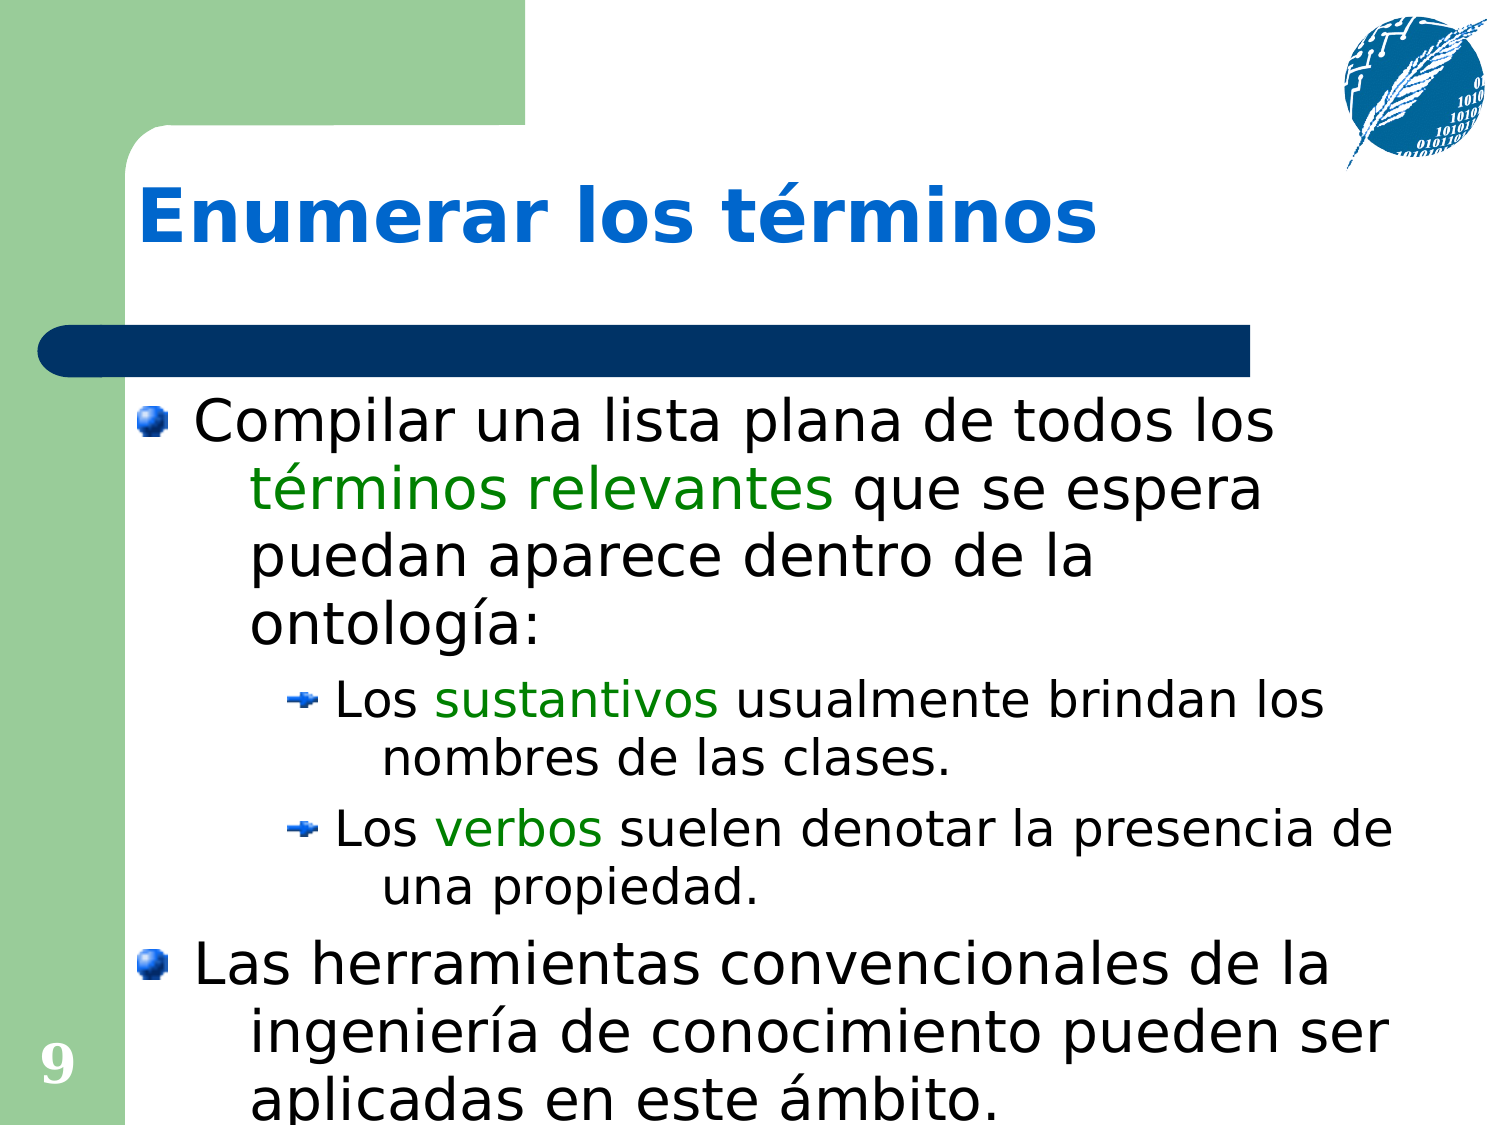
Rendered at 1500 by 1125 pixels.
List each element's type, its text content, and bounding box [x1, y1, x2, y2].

picture [1436, 127, 1450, 136]
title Enumerar los términos [136, 136, 1414, 301]
picture [1416, 140, 1425, 149]
list Compilar una lista plana de todos los términos relevantes que se espera puedan aparece dentro de la ontología: Los sustantivos usualmente brindan los nombres de las clases. Los verbos suelen denotar la presencia de una propiedad. Las herramientas convencionales de la ingeniería de conocimiento pueden ser aplicadas en este ámbito. [137, 387, 1400, 1067]
picture [1433, 139, 1440, 147]
picture [1341, 15, 1487, 172]
picture [1427, 138, 1431, 148]
